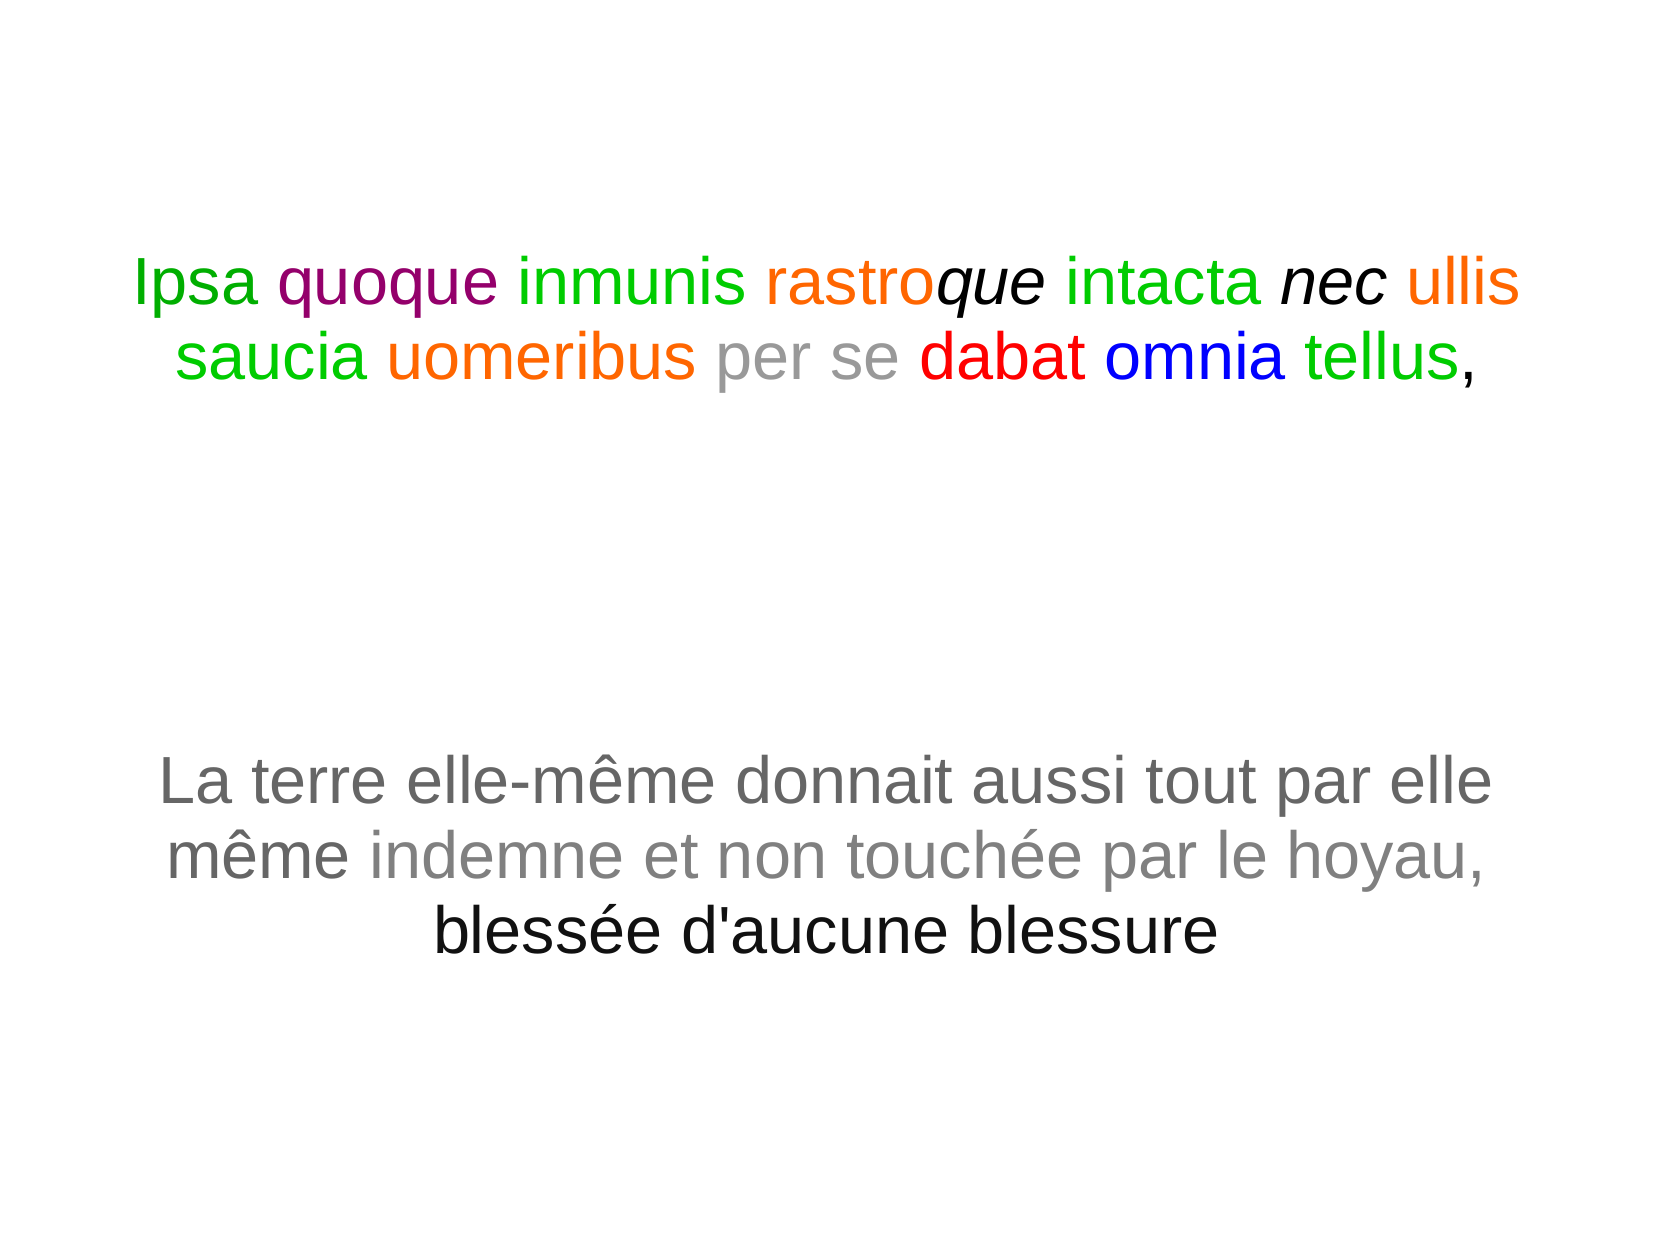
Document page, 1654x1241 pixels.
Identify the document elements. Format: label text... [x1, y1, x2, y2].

title Ipsa quoque inmunis rastroque intacta nec ullis saucia uomeribus per se dabat omnia tellus, [47, 35, 1607, 603]
subtitle La terre elle-même donnait aussi tout par elle même indemne et non touchée par le hoyau, blessée d'aucune blessure [82, 602, 1571, 1109]
